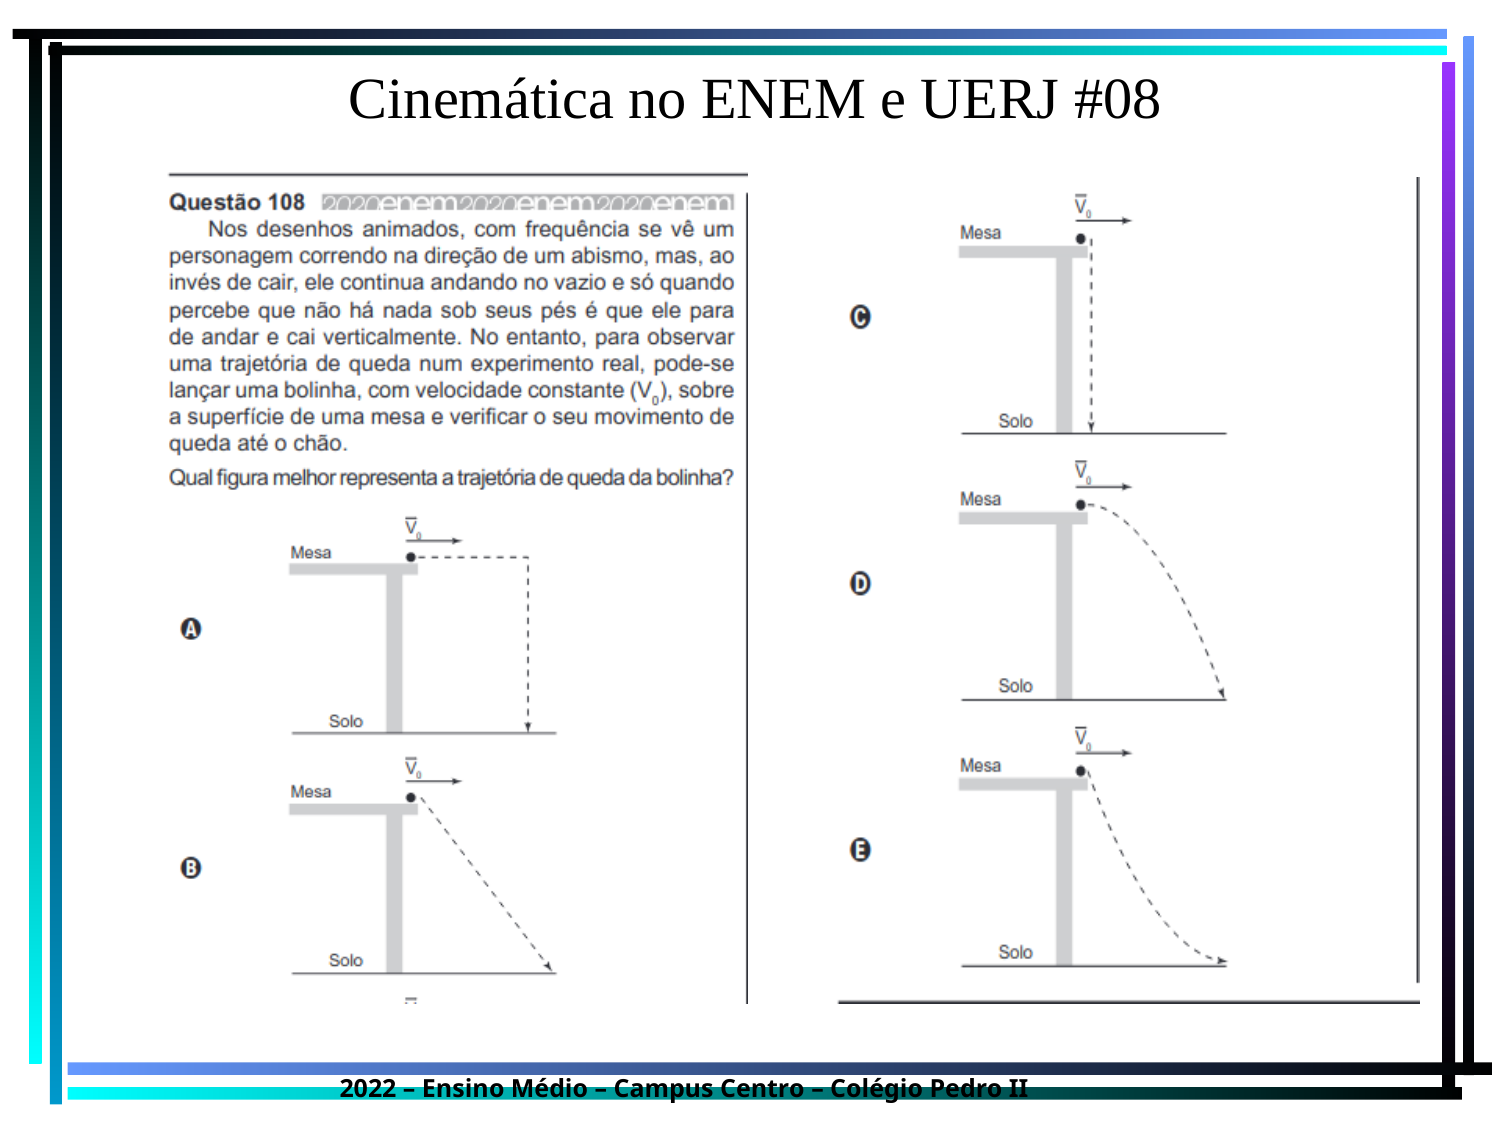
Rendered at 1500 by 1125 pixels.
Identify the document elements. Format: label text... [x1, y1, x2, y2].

picture [0, 0, 1500, 1125]
text_box 2022 – Ensino Médio – Campus Centro – Colégio Pedro II [324, 1062, 1045, 1113]
title Cinemática no ENEM e UERJ #08 [118, 59, 1394, 148]
